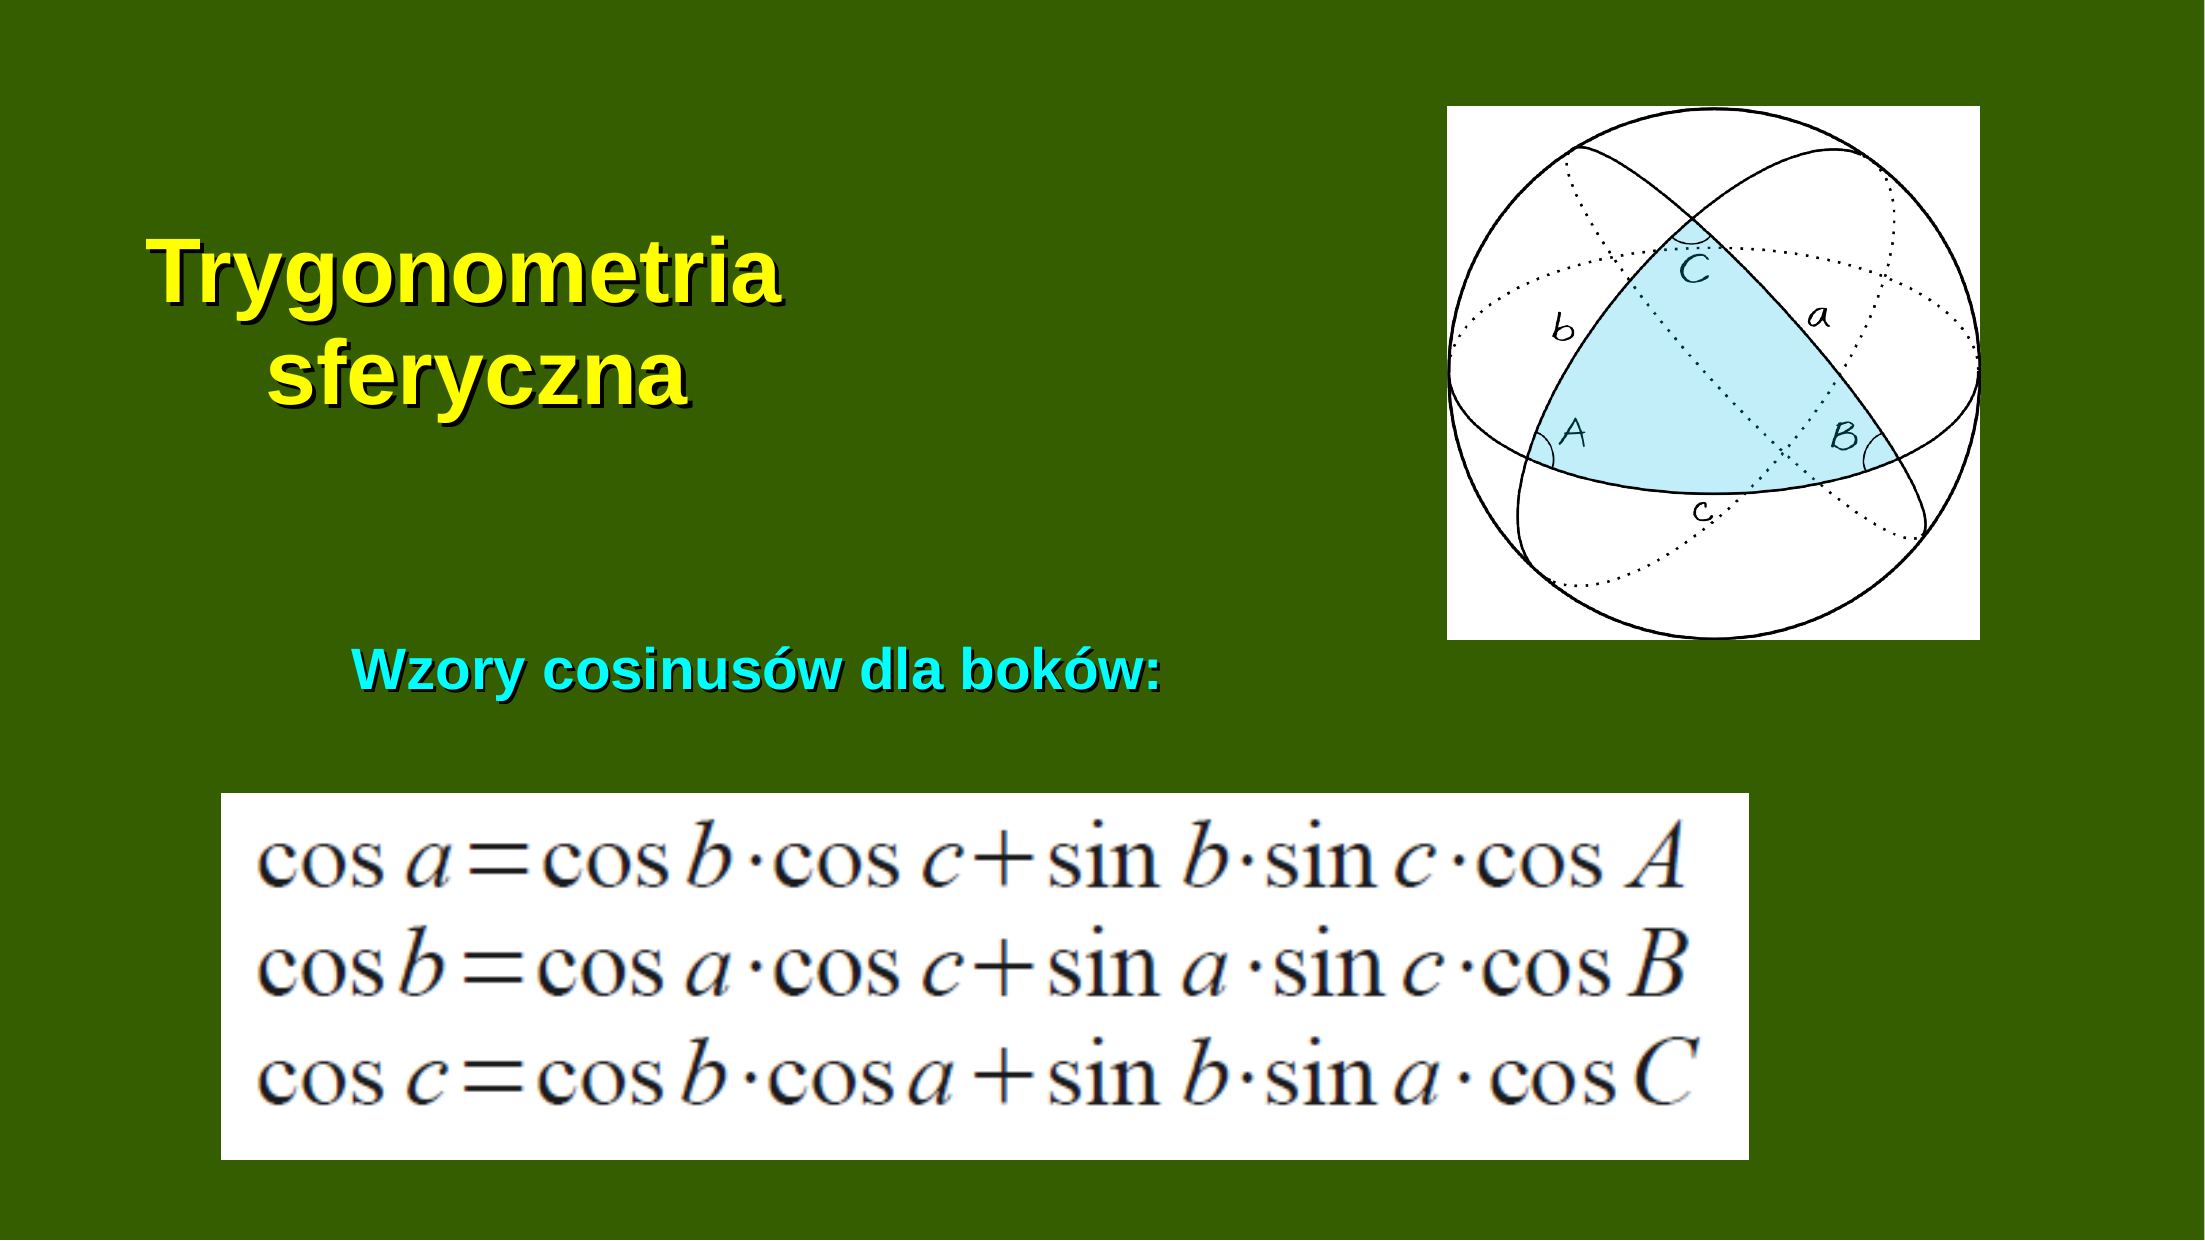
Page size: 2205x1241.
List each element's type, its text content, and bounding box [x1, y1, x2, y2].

title Trygonometria sferyczna [75, 219, 879, 425]
picture [221, 793, 1749, 1160]
picture [1446, 106, 1981, 640]
text_box Wzory cosinusów dla boków: [336, 629, 1180, 710]
